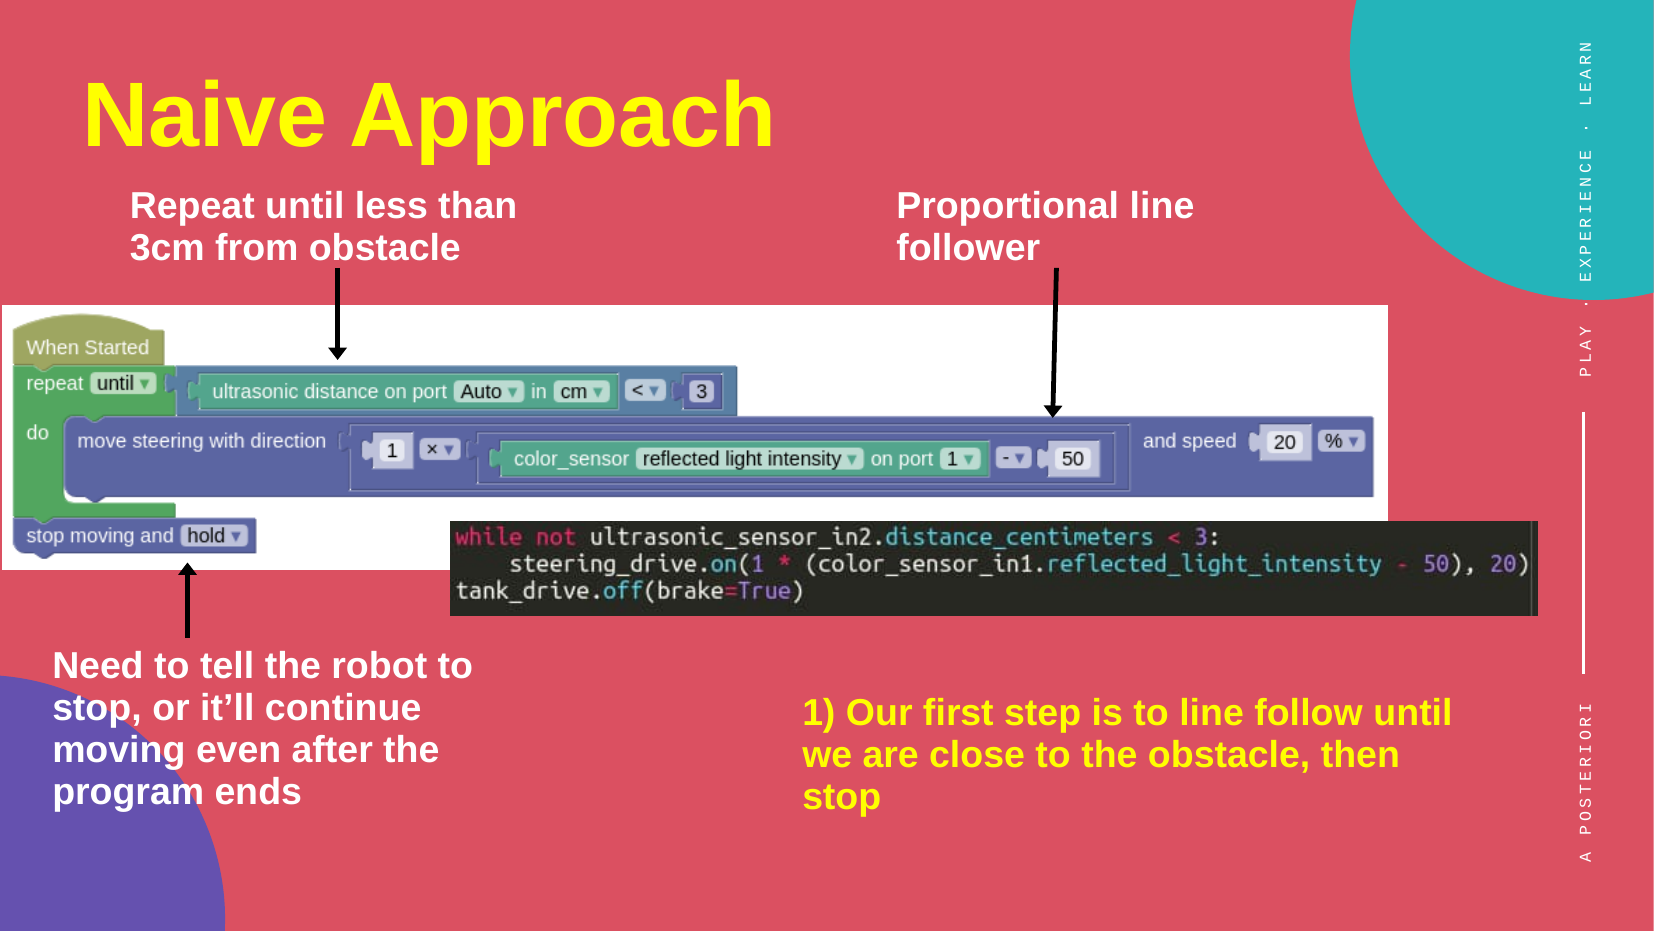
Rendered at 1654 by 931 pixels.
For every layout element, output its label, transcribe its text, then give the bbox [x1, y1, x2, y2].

text_box Repeat until less than 3cm from obstacle [115, 177, 574, 291]
text_box Proportional line follower [881, 177, 1341, 291]
text_box Need to tell the robot to stop, or it’ll continue moving even after the program ends [37, 637, 497, 821]
title Naive Approach [82, 37, 1351, 193]
text_box 1) Our first step is to line follow until we are close to the obstacle, then stop [787, 684, 1501, 826]
picture [2, 305, 1538, 616]
